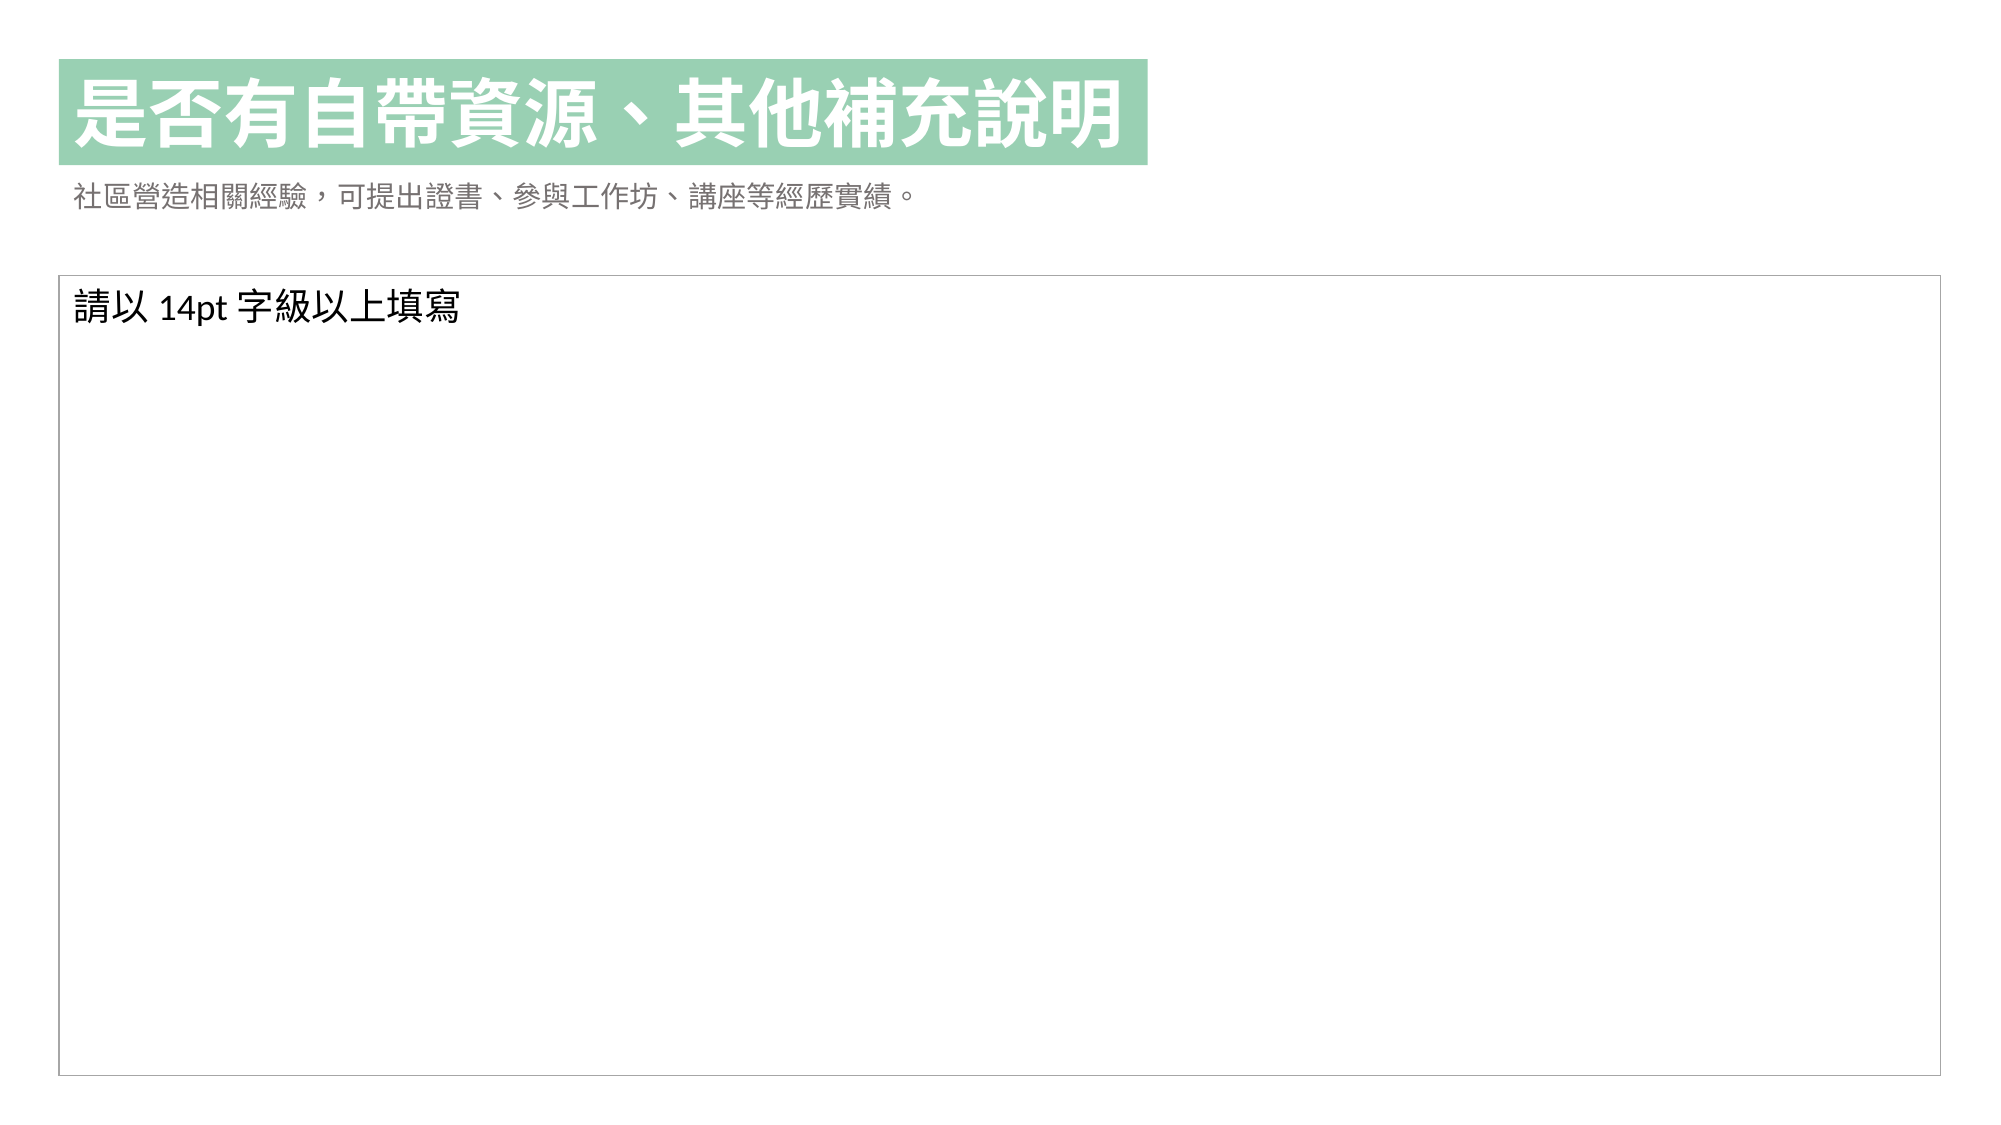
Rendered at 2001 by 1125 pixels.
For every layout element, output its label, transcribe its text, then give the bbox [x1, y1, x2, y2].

text_box 是否有自帶資源、其他補充說明 [58, 59, 1148, 166]
text_box 請以14pt字級以上填寫 [58, 275, 1941, 1076]
text_box 社區營造相關經驗，可提出證書、參與工作坊、講座等經歷實績。 [58, 171, 1909, 222]
